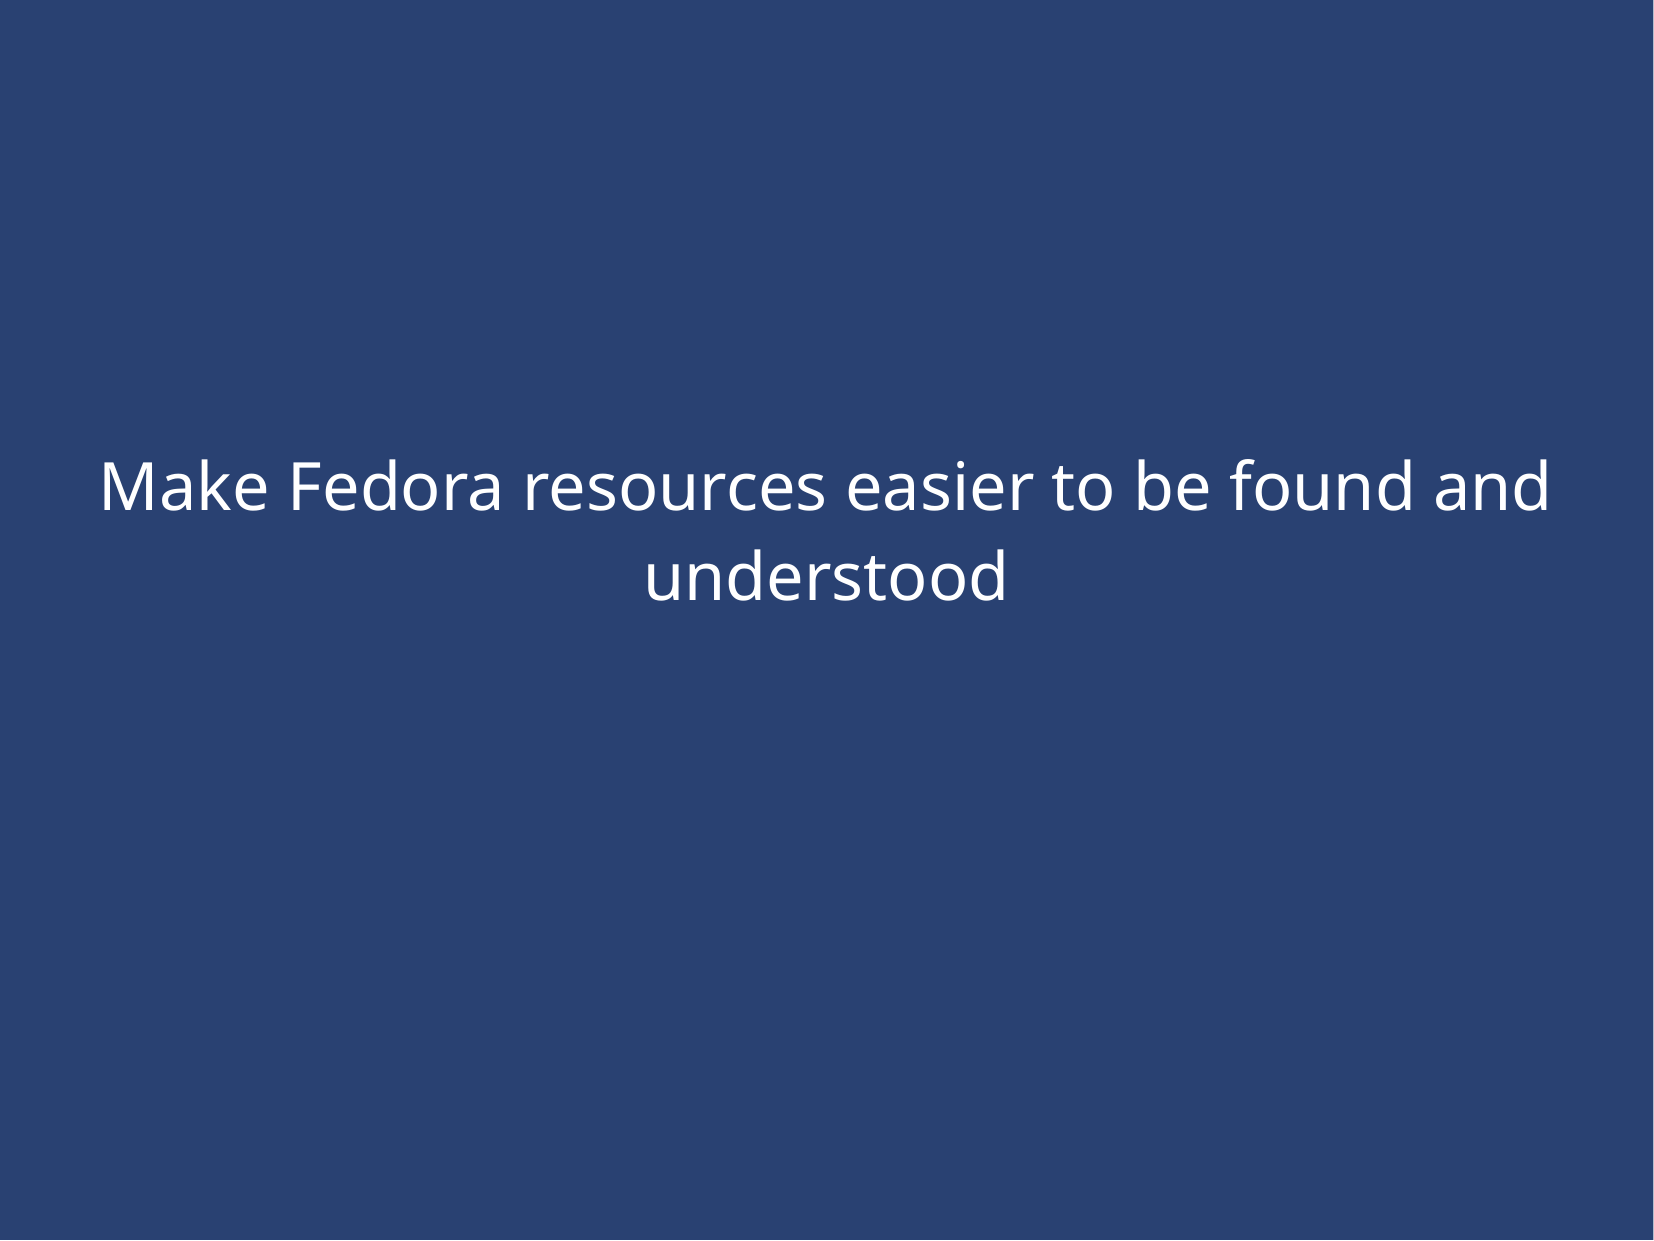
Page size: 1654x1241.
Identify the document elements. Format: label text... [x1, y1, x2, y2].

subtitle Make Fedora resources easier to be found and understood [82, 49, 1571, 1109]
